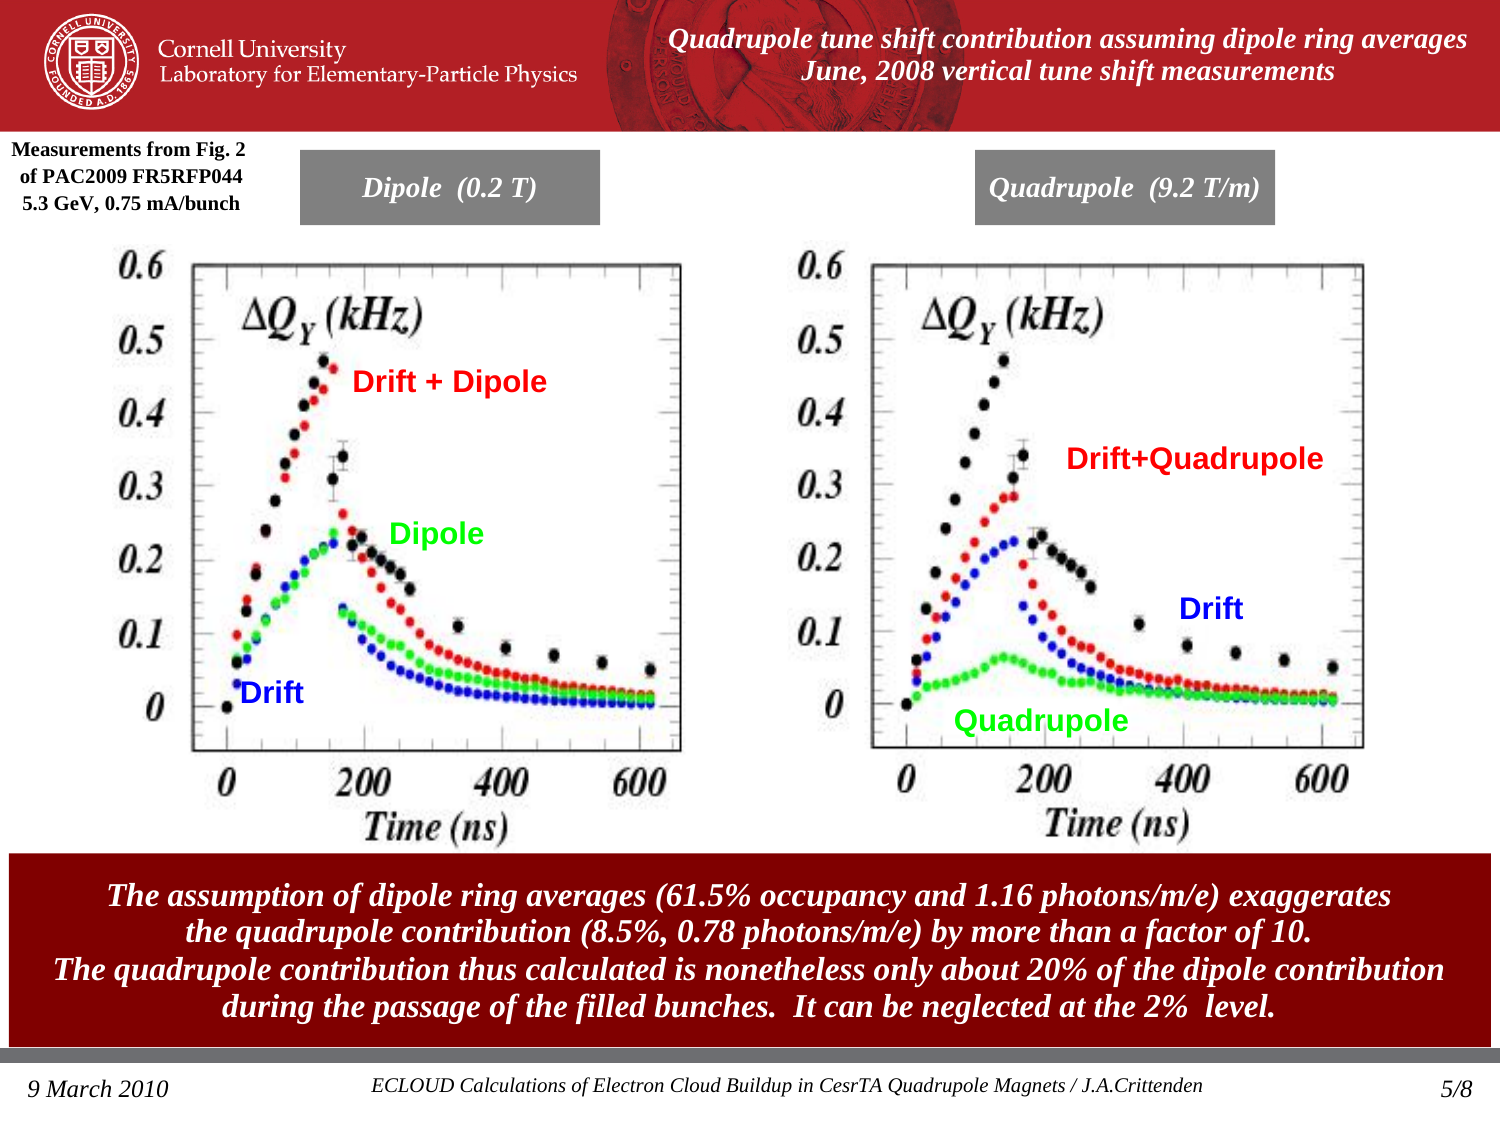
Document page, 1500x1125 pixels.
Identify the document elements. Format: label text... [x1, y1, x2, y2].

text_box Quadrupole (9.2 T/m) [975, 149, 1276, 226]
picture [0, 0, 1500, 132]
text_box Measurements from Fig. 2 of PAC2009 FR5RFP044 5.3 GeV, 0.75 mA/bunch [0, 134, 263, 222]
text_box Drift+Quadrupole [1051, 425, 1351, 488]
text_box Dipole [374, 500, 500, 563]
text_box Drift [225, 659, 320, 723]
text_box Dipole (0.2 T) [300, 149, 601, 226]
text_box Drift + Dipole [337, 348, 564, 411]
picture [787, 240, 1388, 853]
picture [112, 244, 713, 853]
text_box Drift [1164, 575, 1276, 638]
text_box The assumption of dipole ring averages (61.5% occupancy and 1.16 photons/m/e) exaggerates the quadrupole contribution (8.5%, 0.78 photons/m/e) by more than a factor of 10. The quadrupole contribution thus calculated is nonetheless only about 20% of the dipole contribution during the passage of the filled bunches. It can be neglected at the 2% level. [8, 853, 1491, 1048]
text_box Quadrupole tune shift contribution assuming dipole ring averages June, 2008 vertical tune shift measurements [637, 14, 1500, 151]
text_box Quadrupole [939, 687, 1163, 751]
